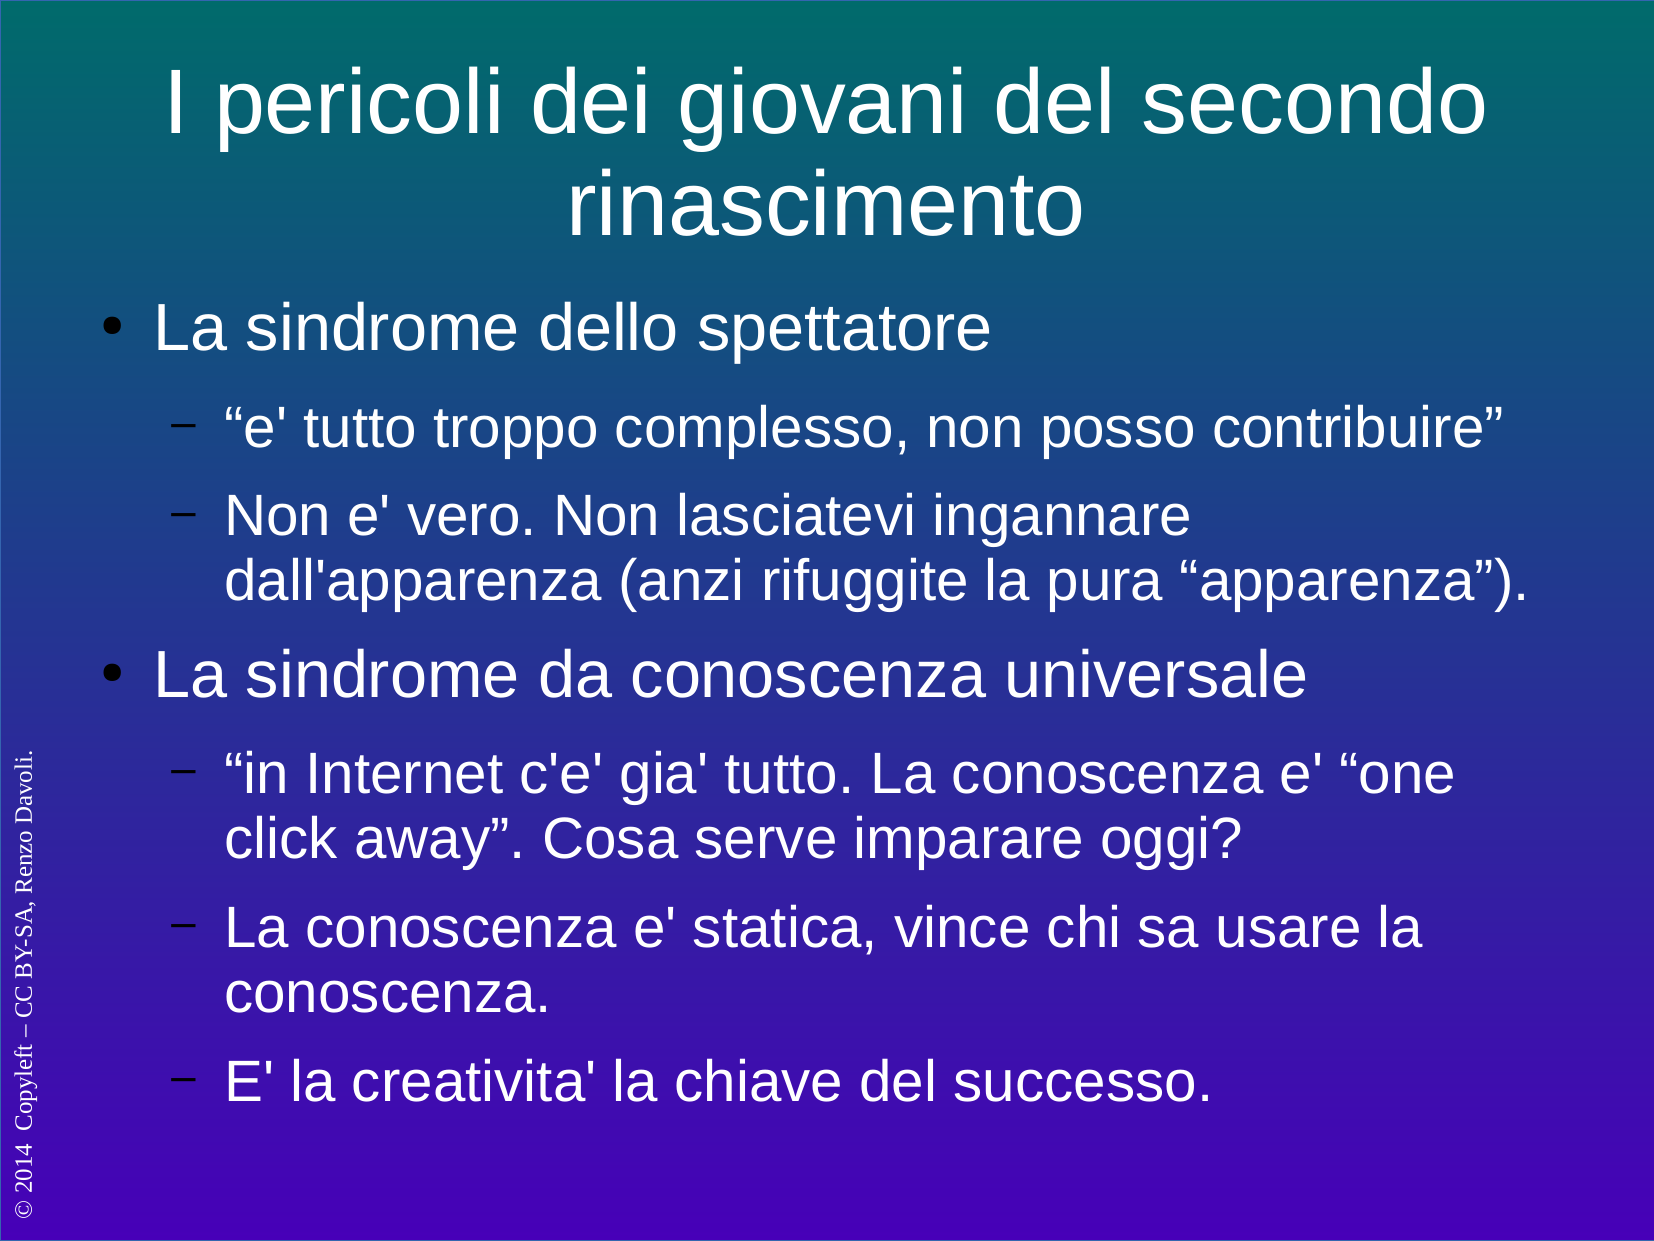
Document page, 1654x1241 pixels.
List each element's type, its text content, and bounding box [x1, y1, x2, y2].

title I pericoli dei giovani del secondo rinascimento [82, 49, 1571, 257]
list La sindrome dello spettatore “e' tutto troppo complesso, non posso contribuire” Non e' vero. Non lasciatevi ingannare dall'apparenza (anzi rifuggite la pura “apparenza”). La sindrome da conoscenza universale “in Internet c'e' gia' tutto. La conoscenza e' “one click away”. Cosa serve imparare oggi? La conoscenza e' statica, vince chi sa usare la conoscenza. E' la creativita' la chiave del successo. [82, 290, 1538, 1141]
